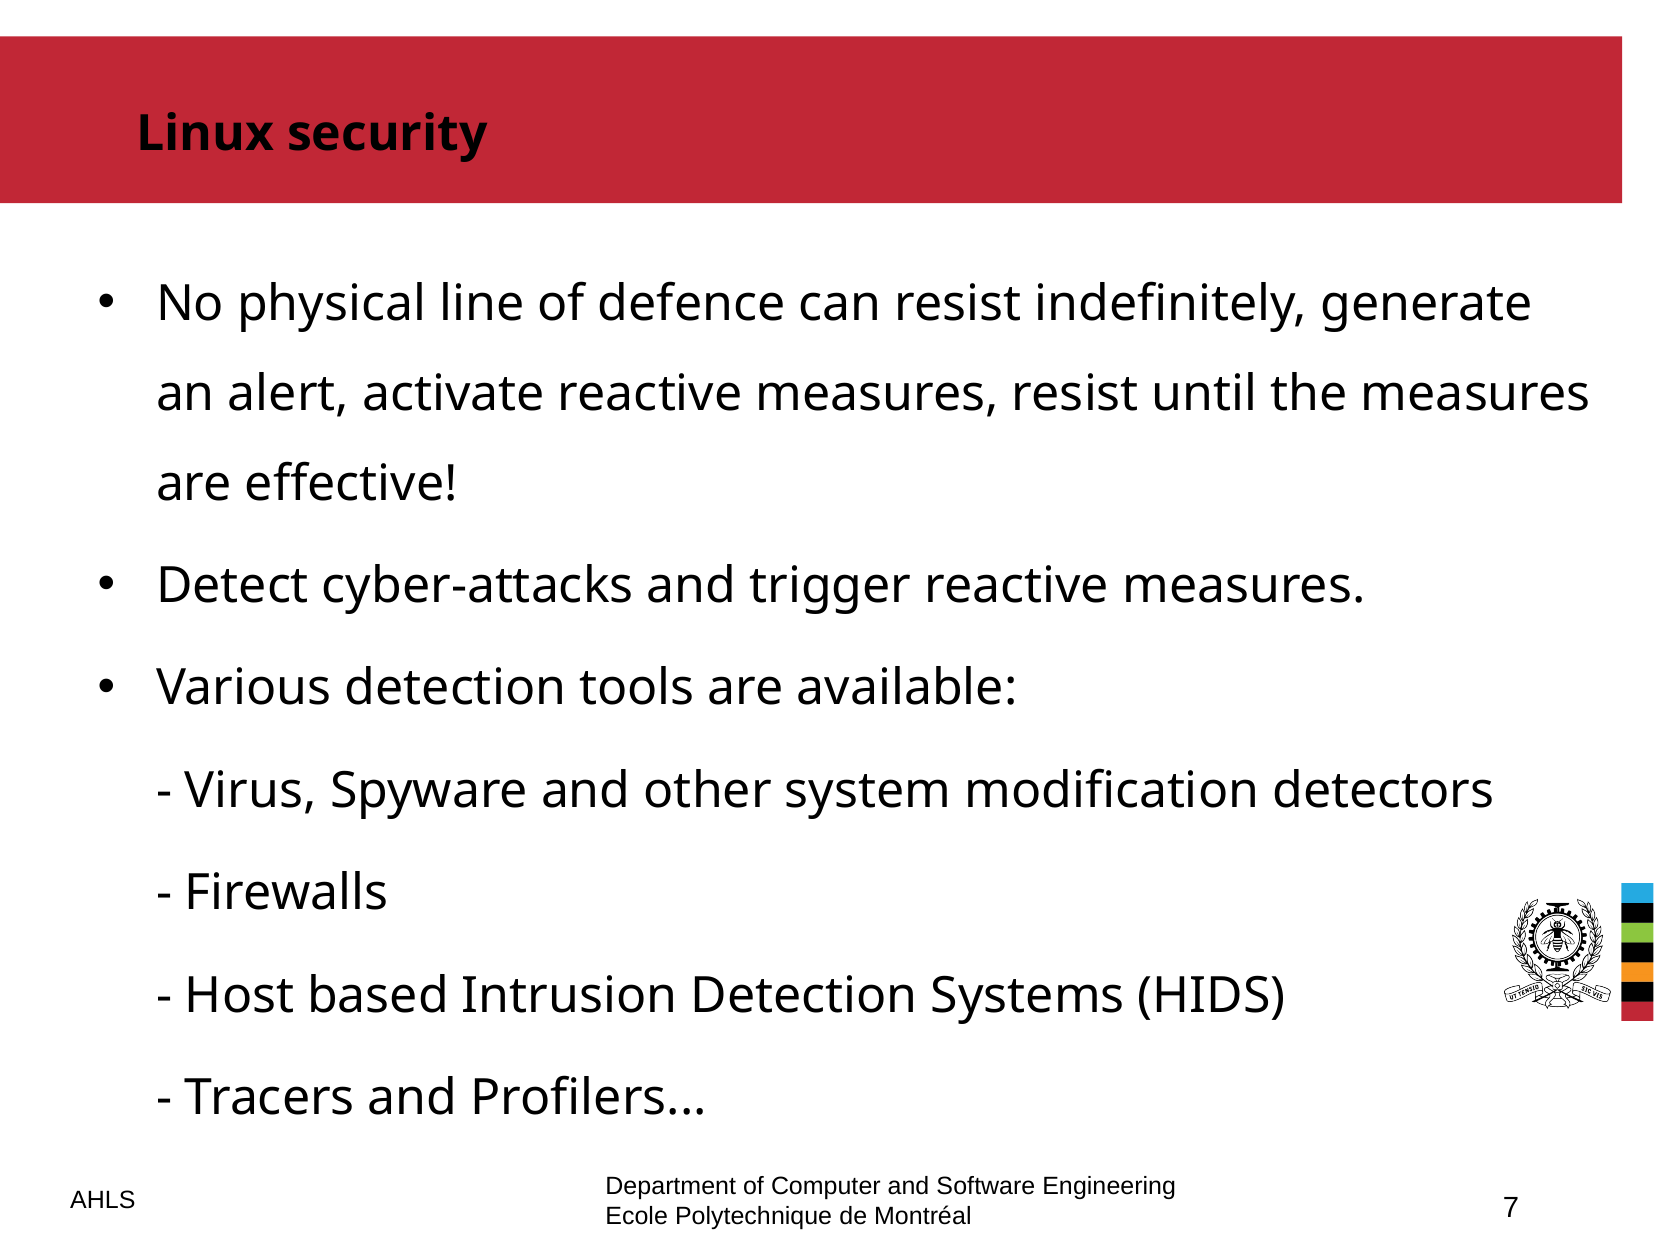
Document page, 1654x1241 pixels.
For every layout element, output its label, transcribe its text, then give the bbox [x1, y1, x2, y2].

title Linux security [103, 62, 1421, 168]
list No physical line of defence can resist indefinitely, generate an alert, activate reactive measures, resist until the measures are effective! Detect cyber-attacks and trigger reactive measures. Various detection tools are available: - Virus, Spyware and other system modification detectors - Firewalls - Host based Intrusion Detection Systems (HIDS) - Tracers and Profilers... [82, 232, 1615, 1163]
picture [1615, 883, 1654, 1021]
